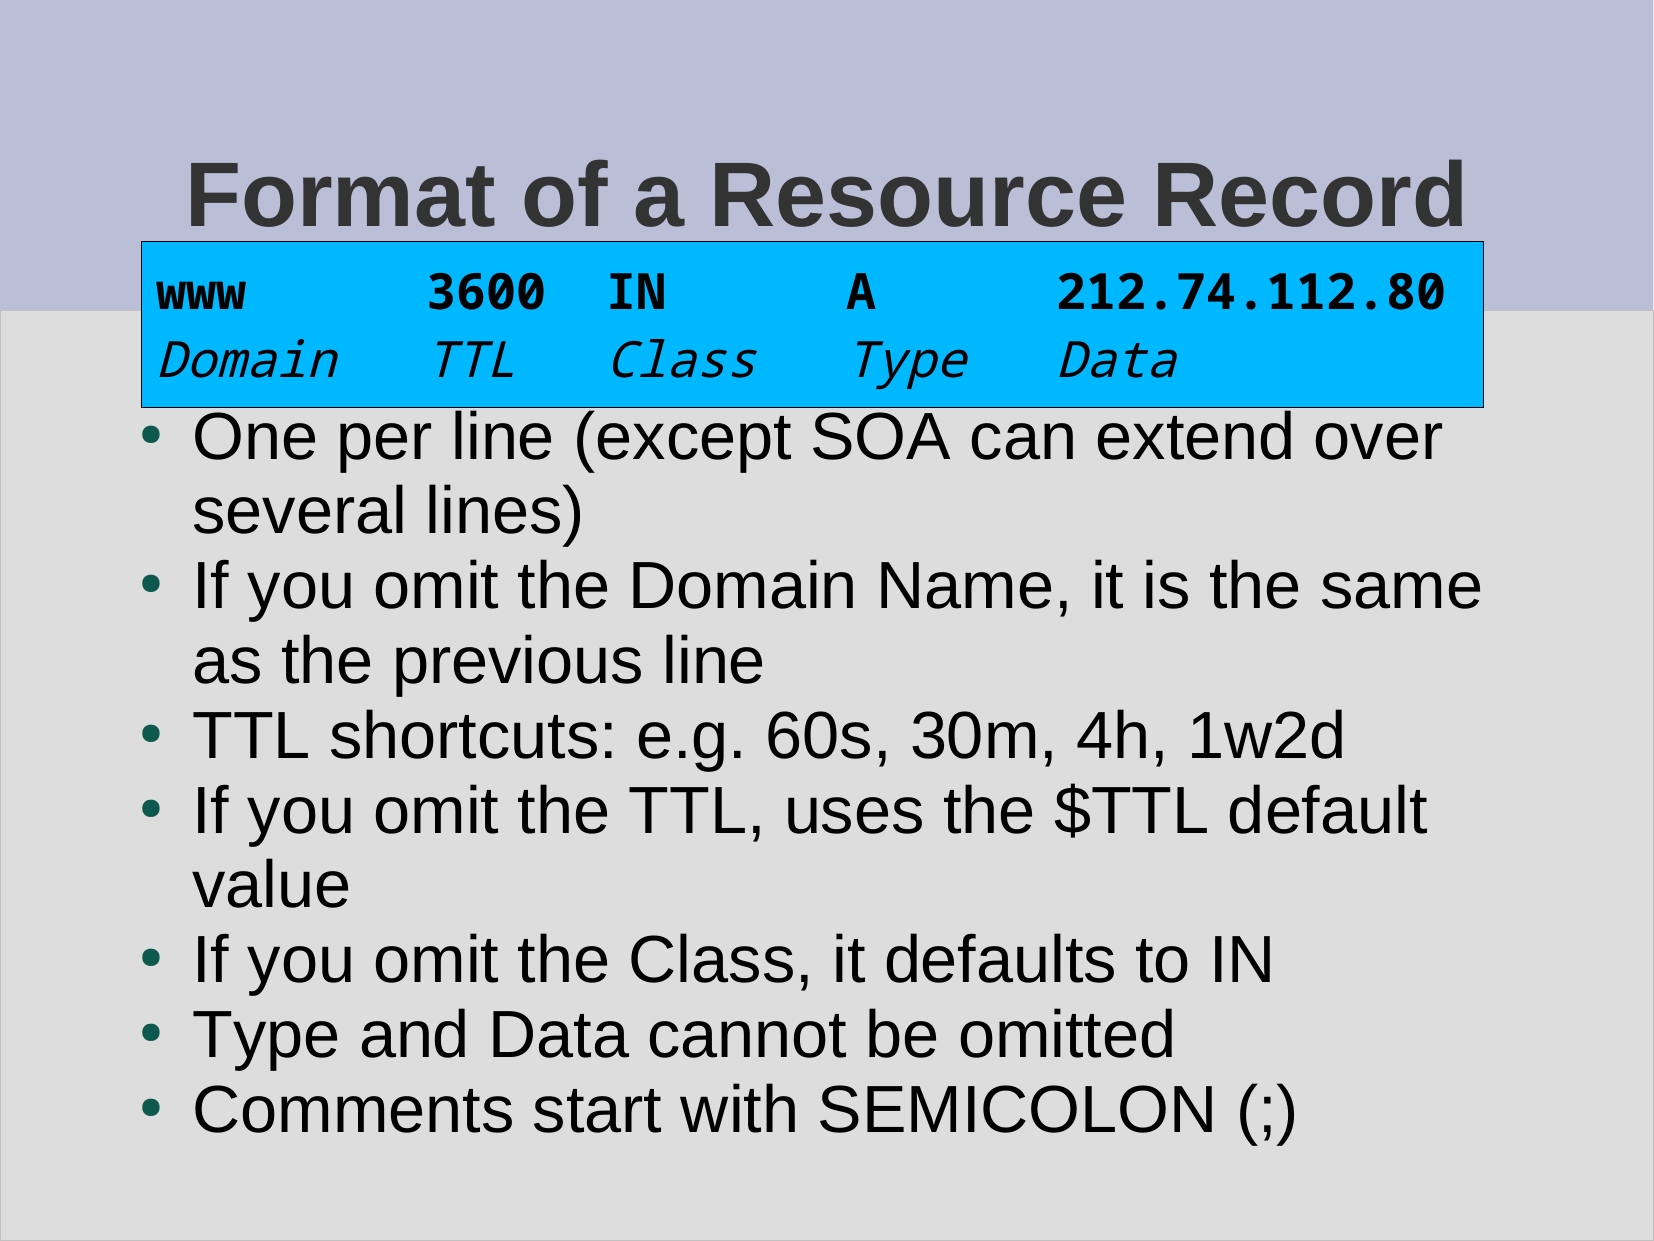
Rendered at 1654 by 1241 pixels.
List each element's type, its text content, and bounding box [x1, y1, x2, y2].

title Format of a Resource Record [121, 91, 1534, 299]
text_box www 3600 IN A 212.74.112.80 Domain TTL Class Type Data [141, 241, 1484, 385]
list One per line (except SOA can extend over several lines) If you omit the Domain Name, it is the same as the previous line TTL shortcuts: e.g. 60s, 30m, 4h, 1w2d If you omit the TTL, uses the $TTL default value If you omit the Class, it defaults to IN Type and Data cannot be omitted Comments start with SEMICOLON (;) [121, 398, 1561, 1147]
